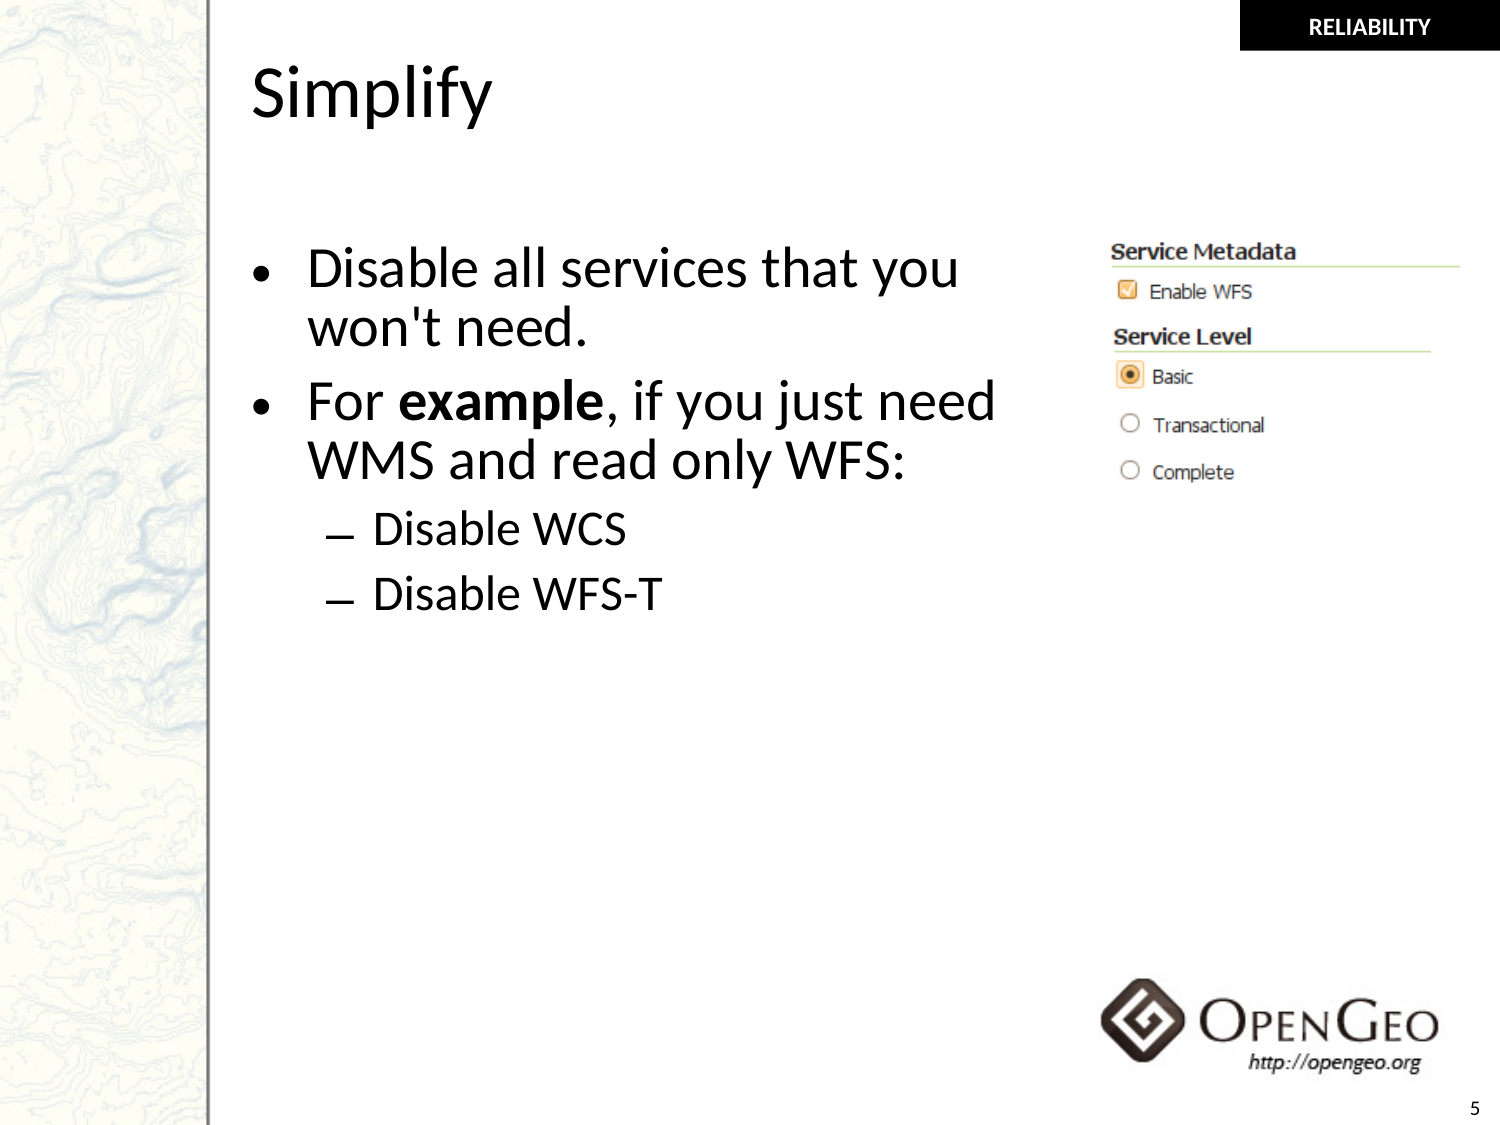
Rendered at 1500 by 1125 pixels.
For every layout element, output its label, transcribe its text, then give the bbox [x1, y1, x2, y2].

title Simplify [236, 20, 1426, 178]
picture [0, 0, 1500, 1125]
text_box RELIABILITY [1240, 0, 1500, 51]
list Disable all services that you won't need. For example, if you just need WMS and read only WFS: Disable WCS Disable WFS-T [236, 236, 1093, 1123]
